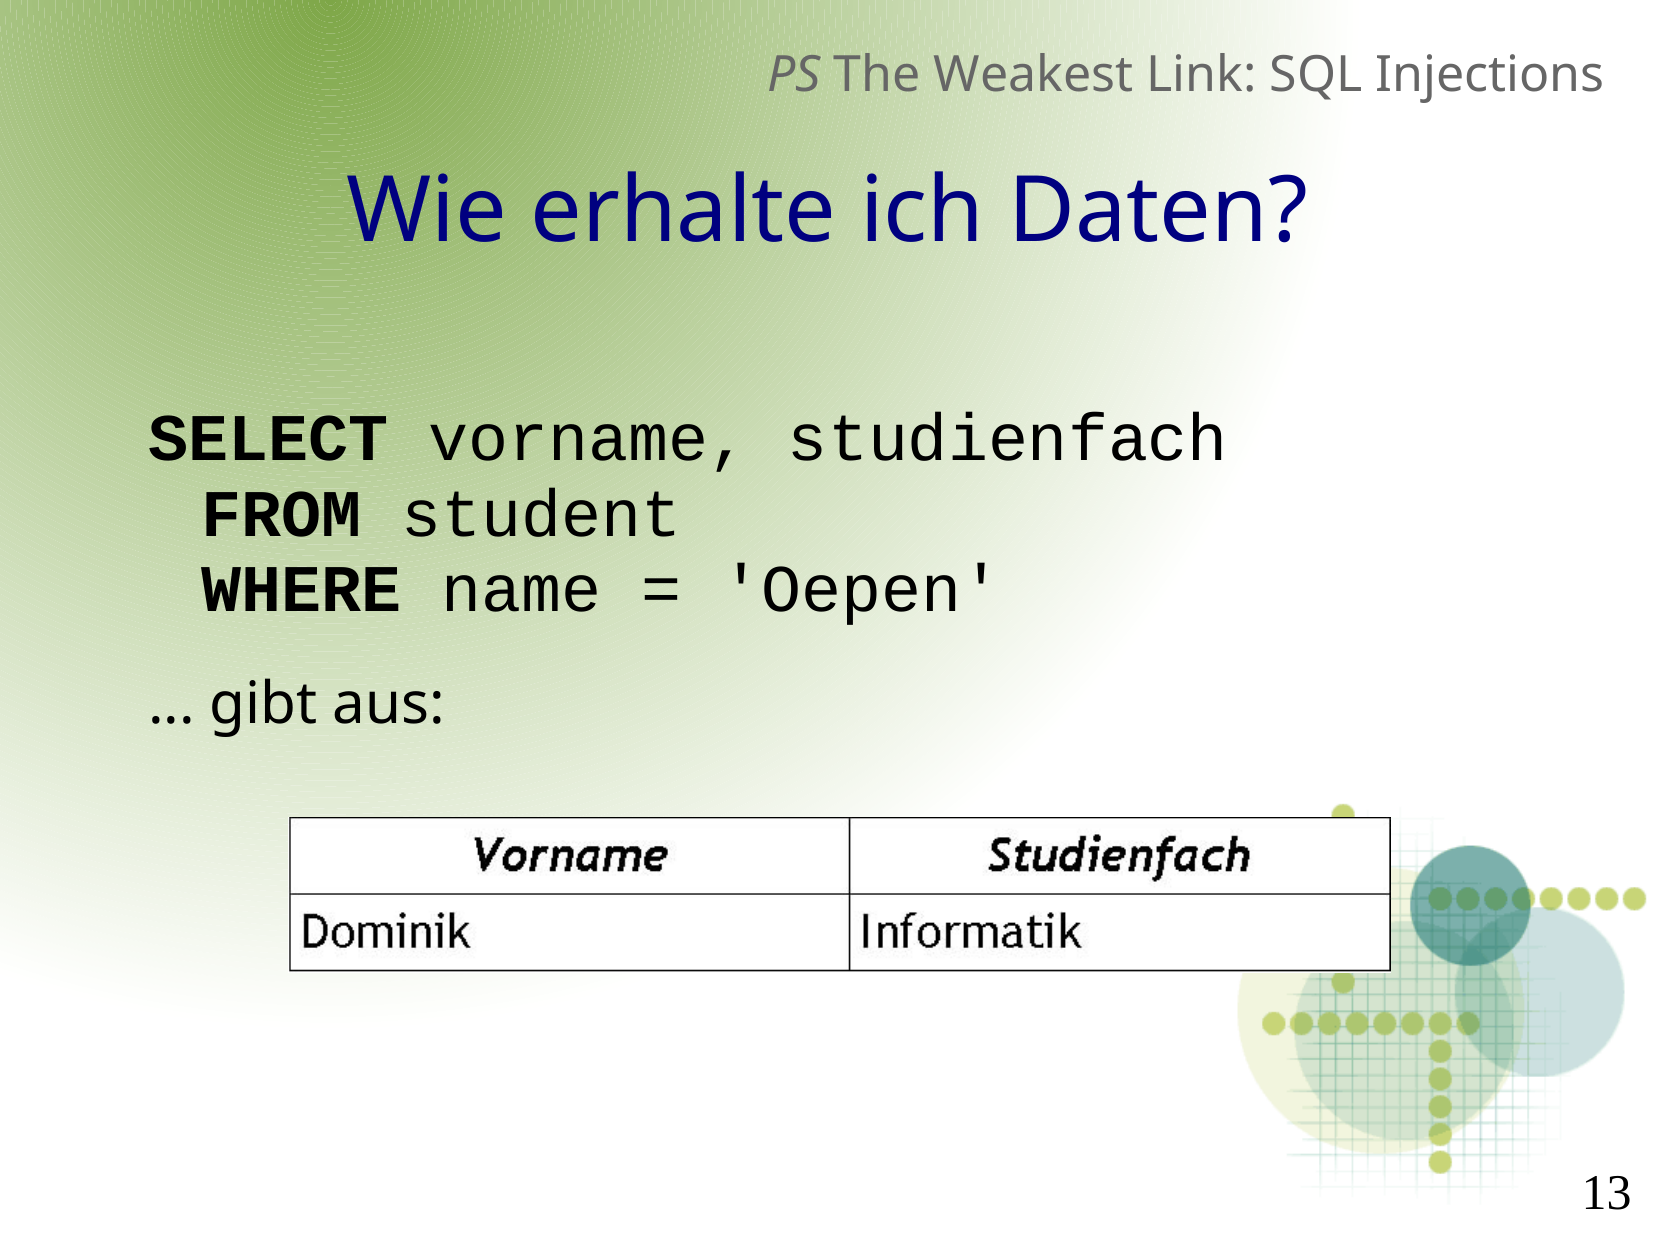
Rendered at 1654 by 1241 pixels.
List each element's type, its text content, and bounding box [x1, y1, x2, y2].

title Wie erhalte ich Daten? [121, 102, 1534, 311]
picture [288, 792, 1654, 1211]
list SELECT vorname, studienfach FROM student WHERE name = 'Oepen' ... gibt aus: [130, 405, 1477, 803]
